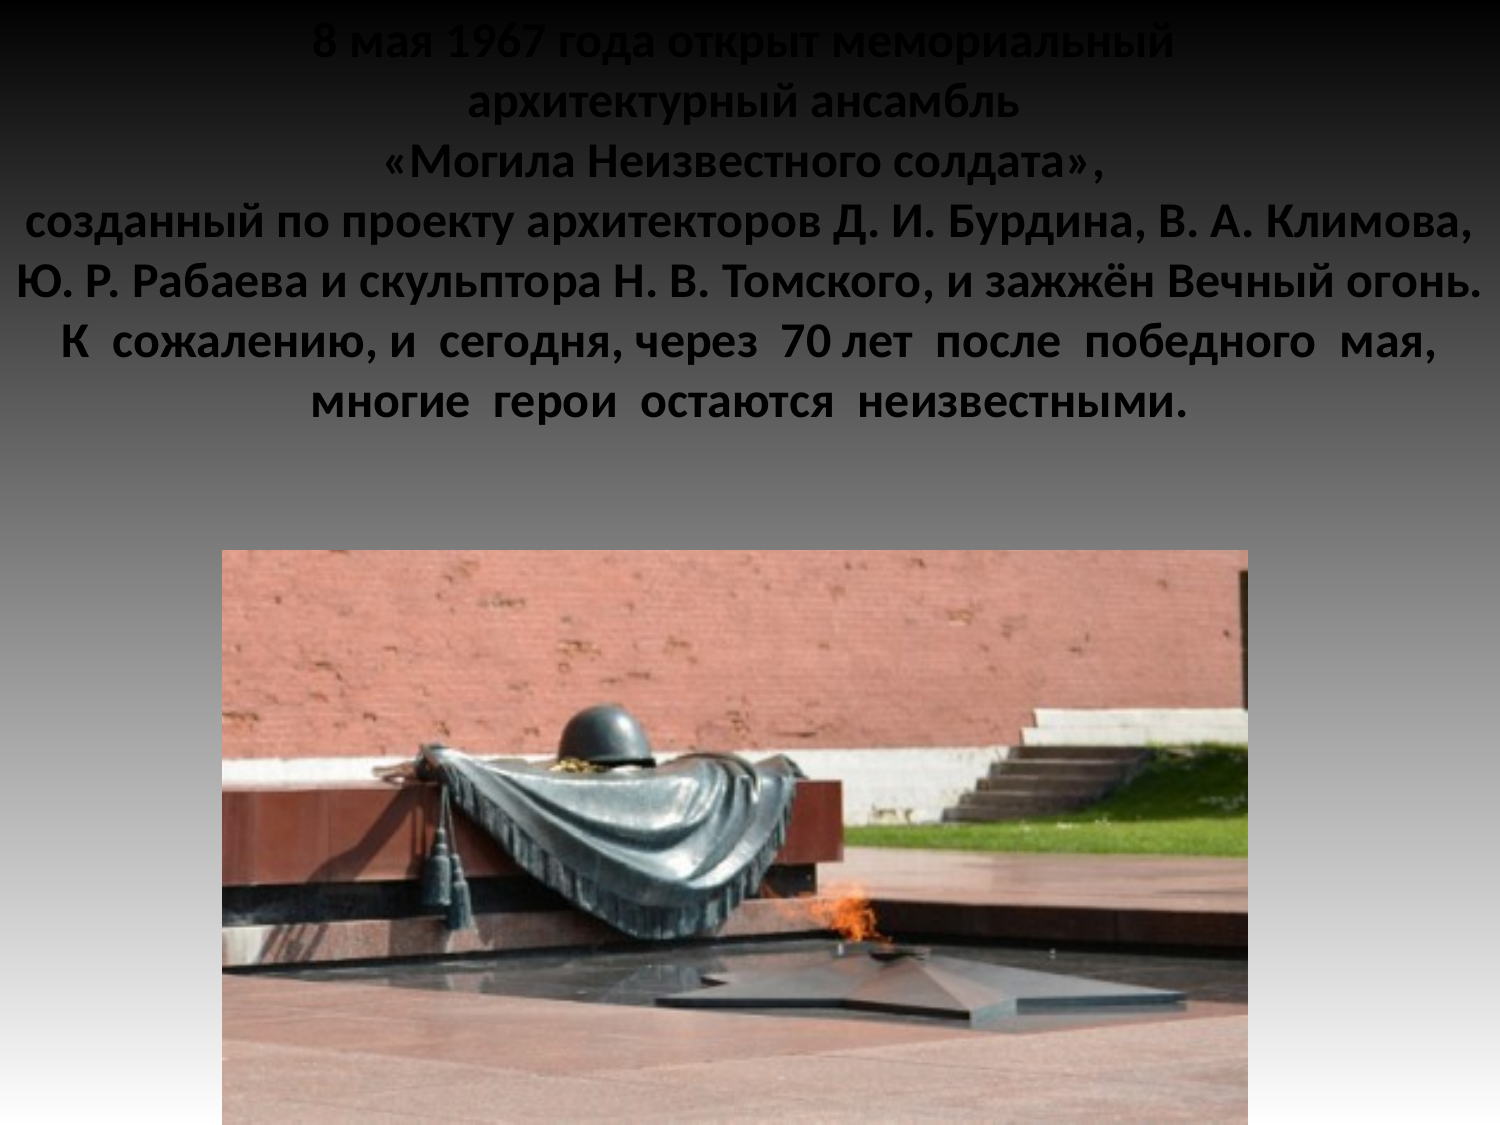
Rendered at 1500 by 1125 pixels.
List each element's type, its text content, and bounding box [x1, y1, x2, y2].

text_box 8 мая 1967 года открыт мемориальный архитектурный ансамбль «Могила Неизвестного солдата», созданный по проекту архитекторов Д. И. Бурдина, В. А. Климова, Ю. Р. Рабаева и скульптора Н. В. Томского, и зажжён Вечный огонь. К сожалению, и сегодня, через 70 лет после победного мая, многие герои остаются неизвестными. [0, 0, 1500, 435]
picture [222, 550, 1248, 1125]
